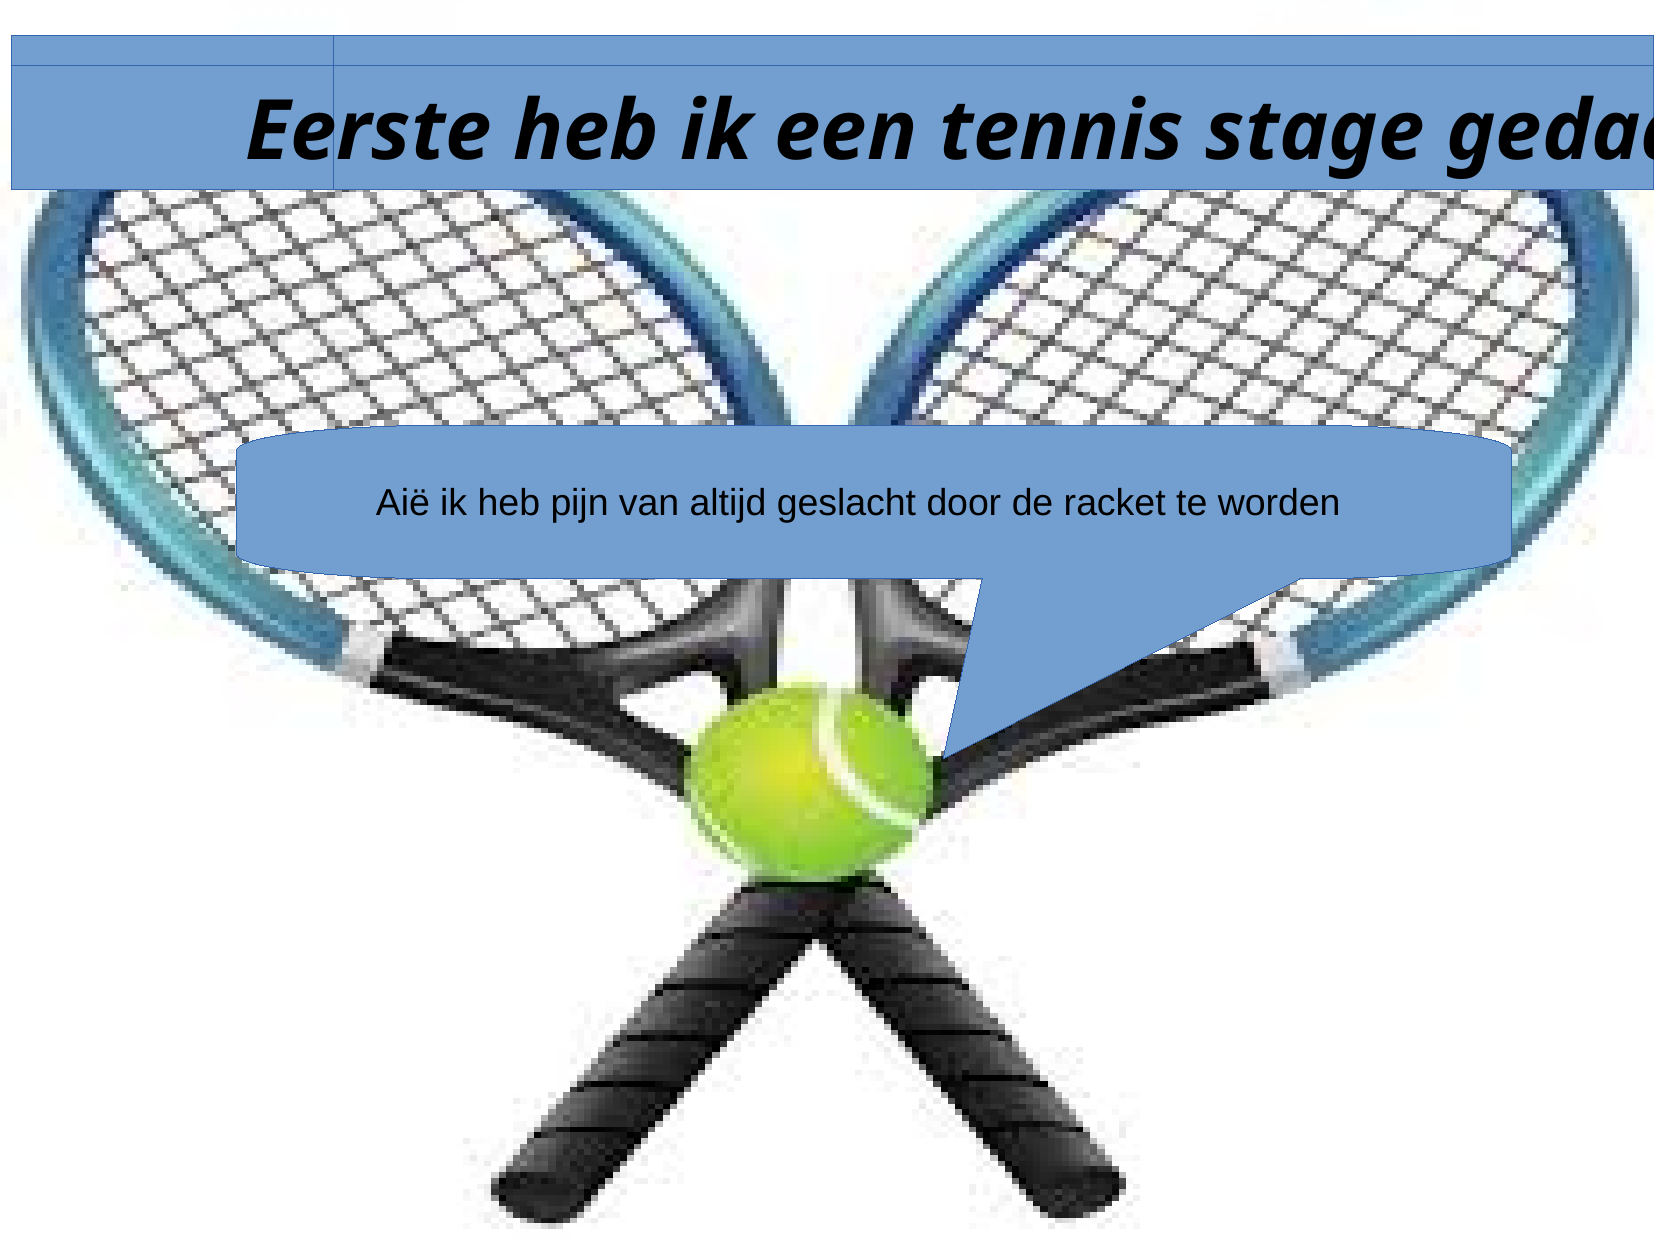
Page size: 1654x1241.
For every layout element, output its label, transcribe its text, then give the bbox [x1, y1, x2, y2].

text_box Aië ik heb pijn van altijd geslacht door de racket te worden [236, 425, 1512, 759]
text_box Eerste heb ik een tennis stage gedaan [11, 35, 1654, 190]
picture [0, 0, 1654, 1241]
